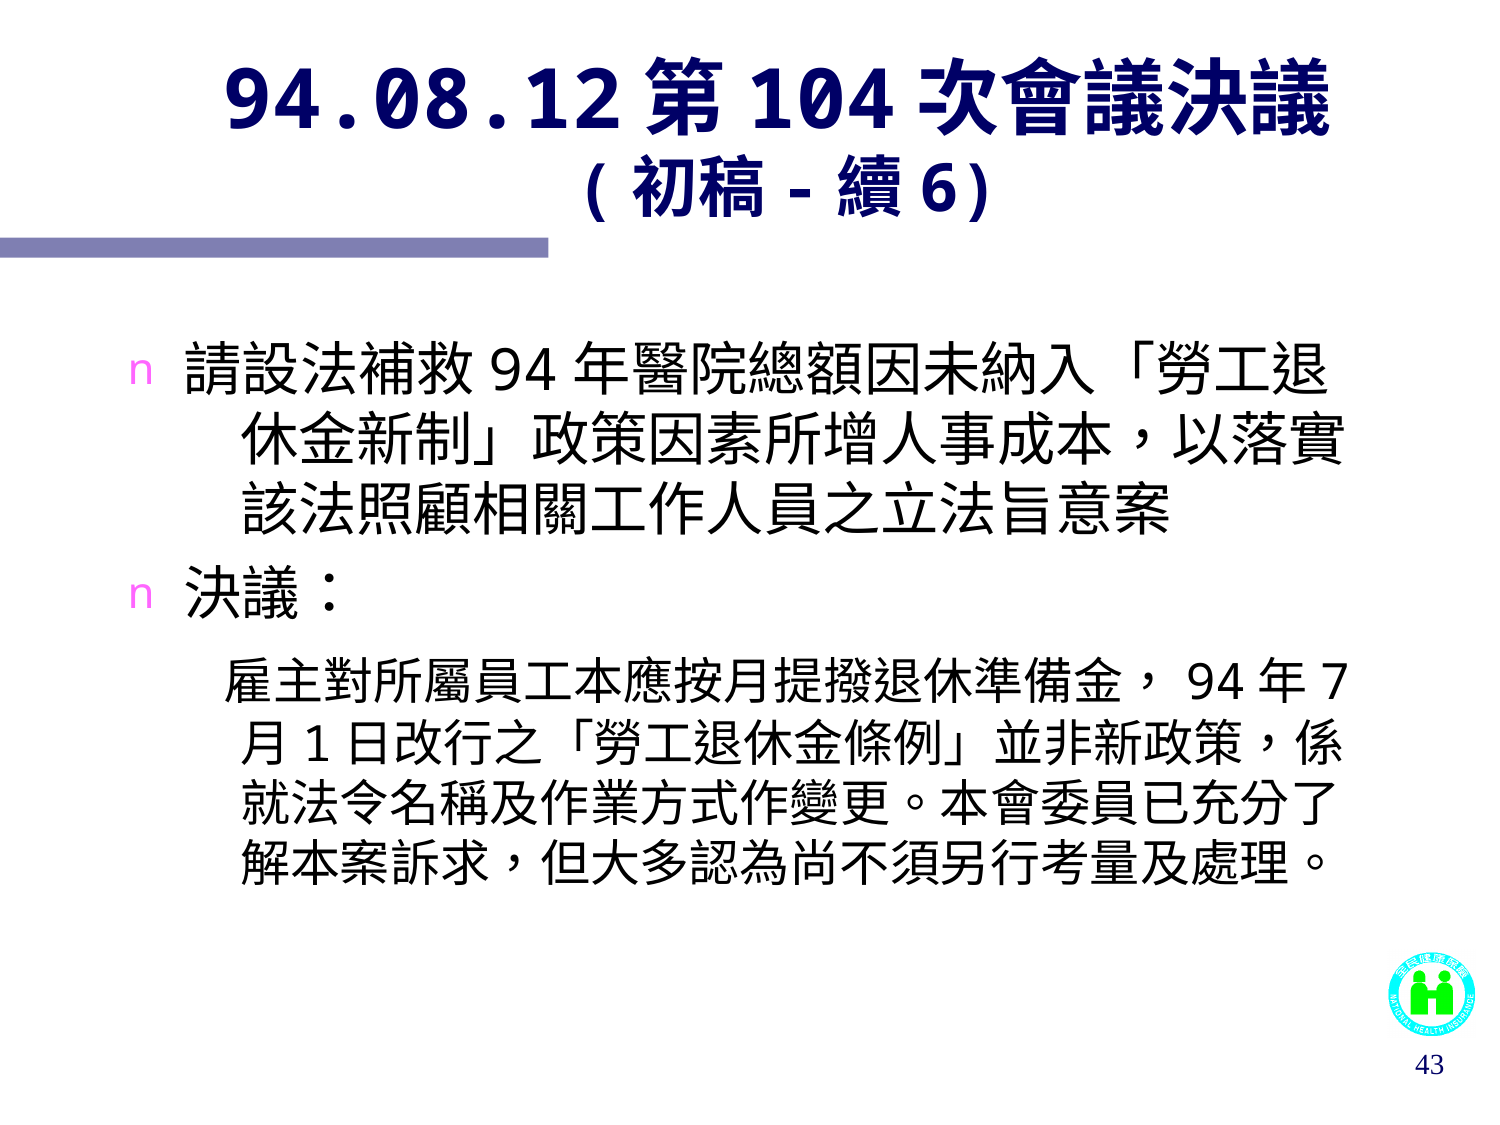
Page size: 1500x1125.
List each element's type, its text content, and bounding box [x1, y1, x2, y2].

title 94.08.12第104次會議決議(初稿-續6) [150, 37, 1426, 225]
text_box [1400, 1037, 1476, 1125]
list 請設法補救94年醫院總額因未納入「勞工退休金新制」政策因素所增人事成本，以落實該法照顧相關工作人員之立法旨意案 決議： 雇主對所屬員工本應按月提撥退休準備金，94年7月1日改行之「勞工退休金條例」並非新政策，係就法令名稱及作業方式作變更。本會委員已充分了解本案訴求，但大多認為尚不須另行考量及處理。 [112, 324, 1388, 1000]
